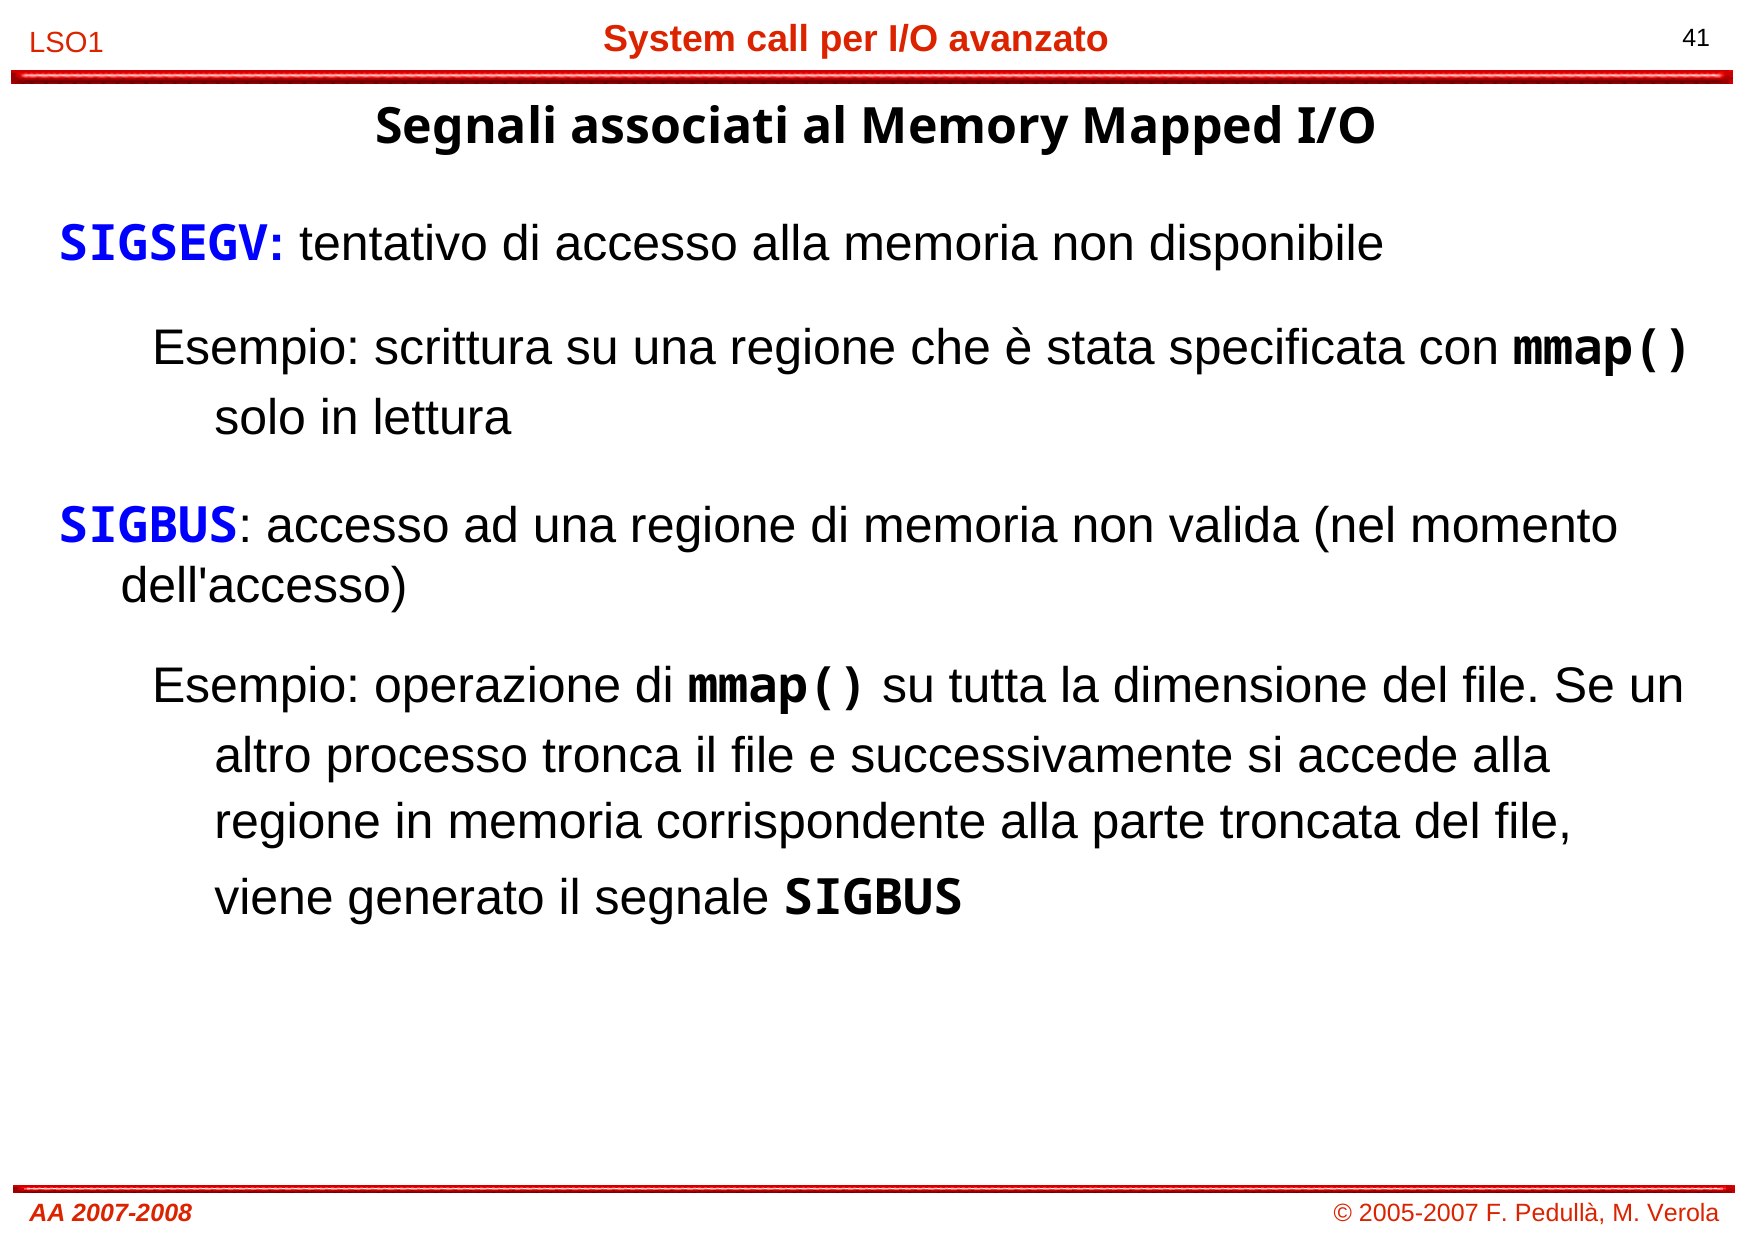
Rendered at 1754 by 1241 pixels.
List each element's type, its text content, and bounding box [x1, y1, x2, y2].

title Segnali associati al Memory Mapped I/O [40, 78, 1713, 174]
picture [11, 70, 1733, 84]
list SIGSEGV: tentativo di accesso alla memoria non disponibile Esempio: scrittura su una regione che è stata specificata con mmap() solo in lettura SIGBUS: accesso ad una regione di memoria non valida (nel momento dell'accesso) Esempio: operazione di mmap() su tutta la dimensione del file. Se un altro processo tronca il file e successivamente si accede alla regione in memoria corrispondente alla parte troncata del file, viene generato il segnale SIGBUS [58, 206, 1696, 906]
picture [13, 1185, 1735, 1193]
